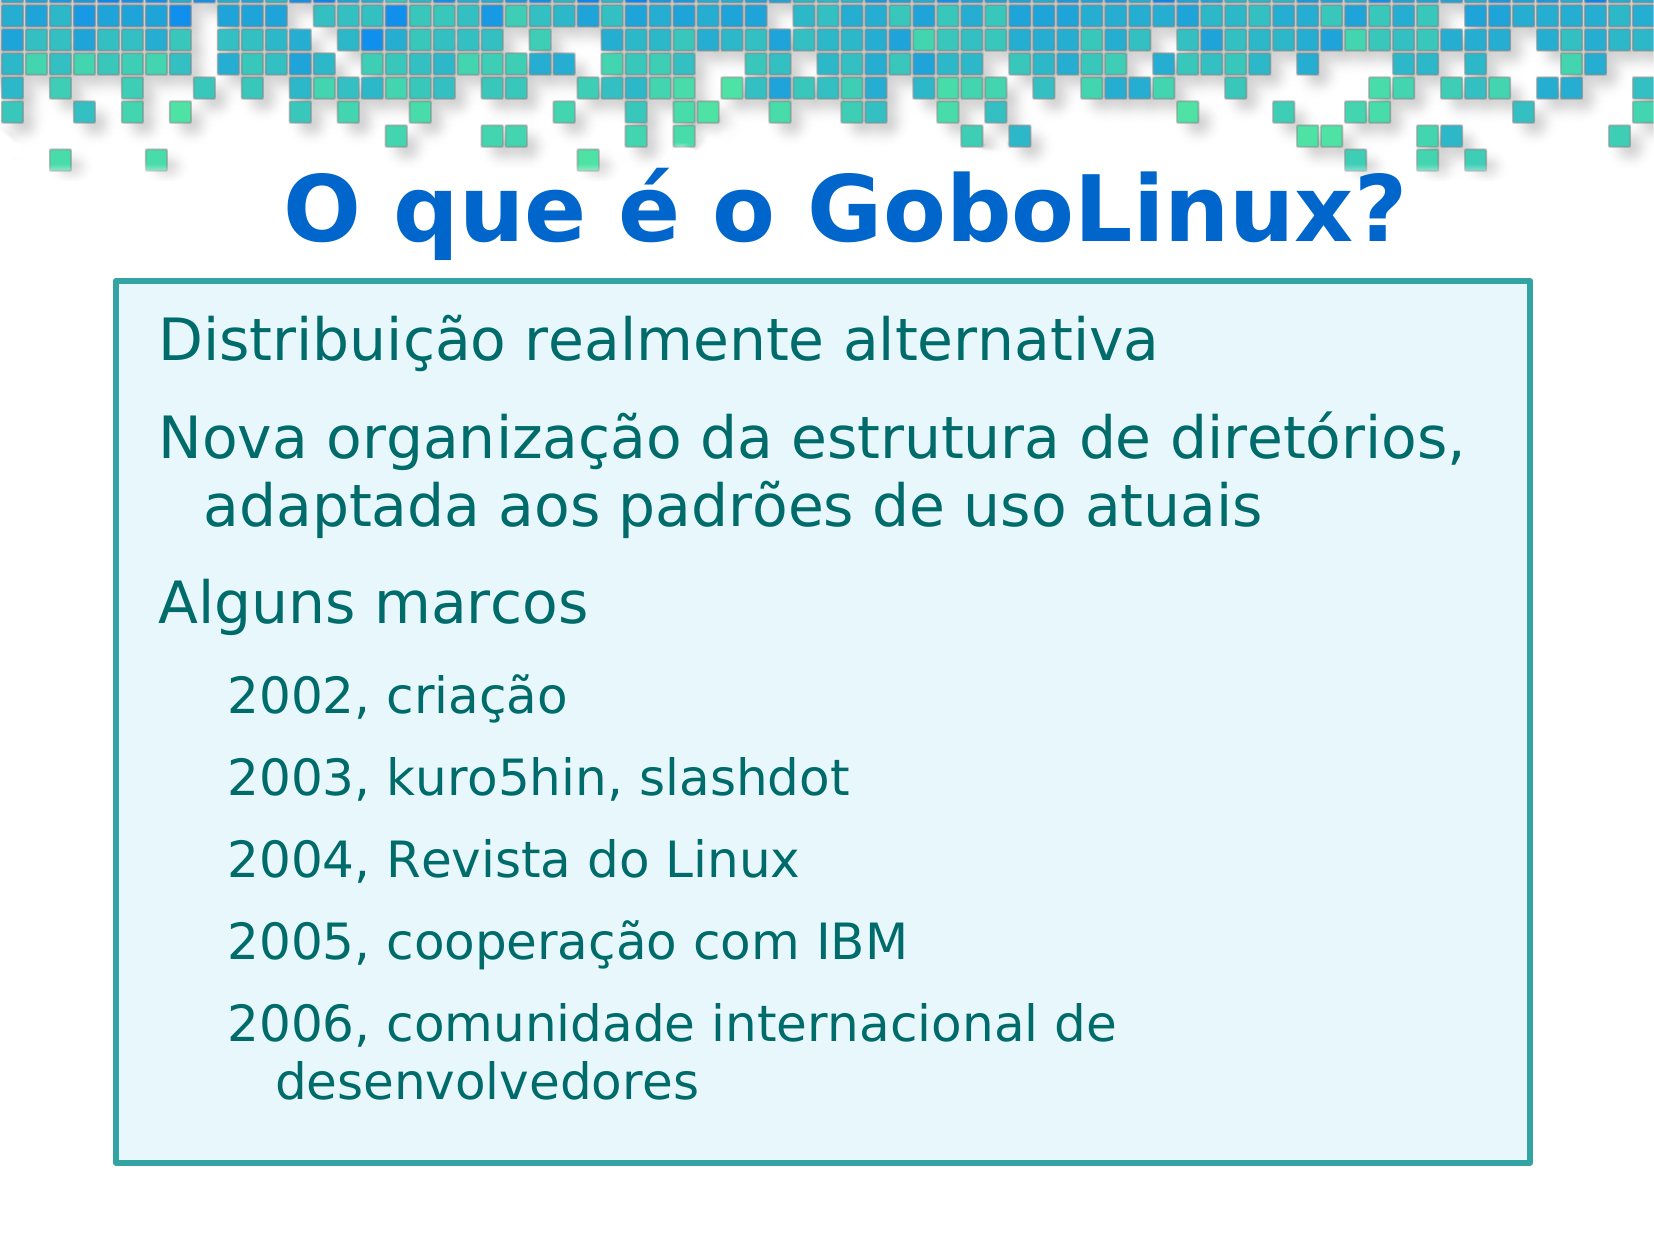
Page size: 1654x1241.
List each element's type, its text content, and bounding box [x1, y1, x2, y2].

title O que é o GoboLinux? [112, 132, 1581, 287]
list Distribuição realmente alternativa Nova organização da estrutura de diretórios, adaptada aos padrões de uso atuais Alguns marcos 2002, criação 2003, kuro5hin, slashdot 2004, Revista do Linux 2005, cooperação com IBM 2006, comunidade internacional de desenvolvedores [133, 306, 1546, 1160]
picture [0, 0, 1654, 185]
